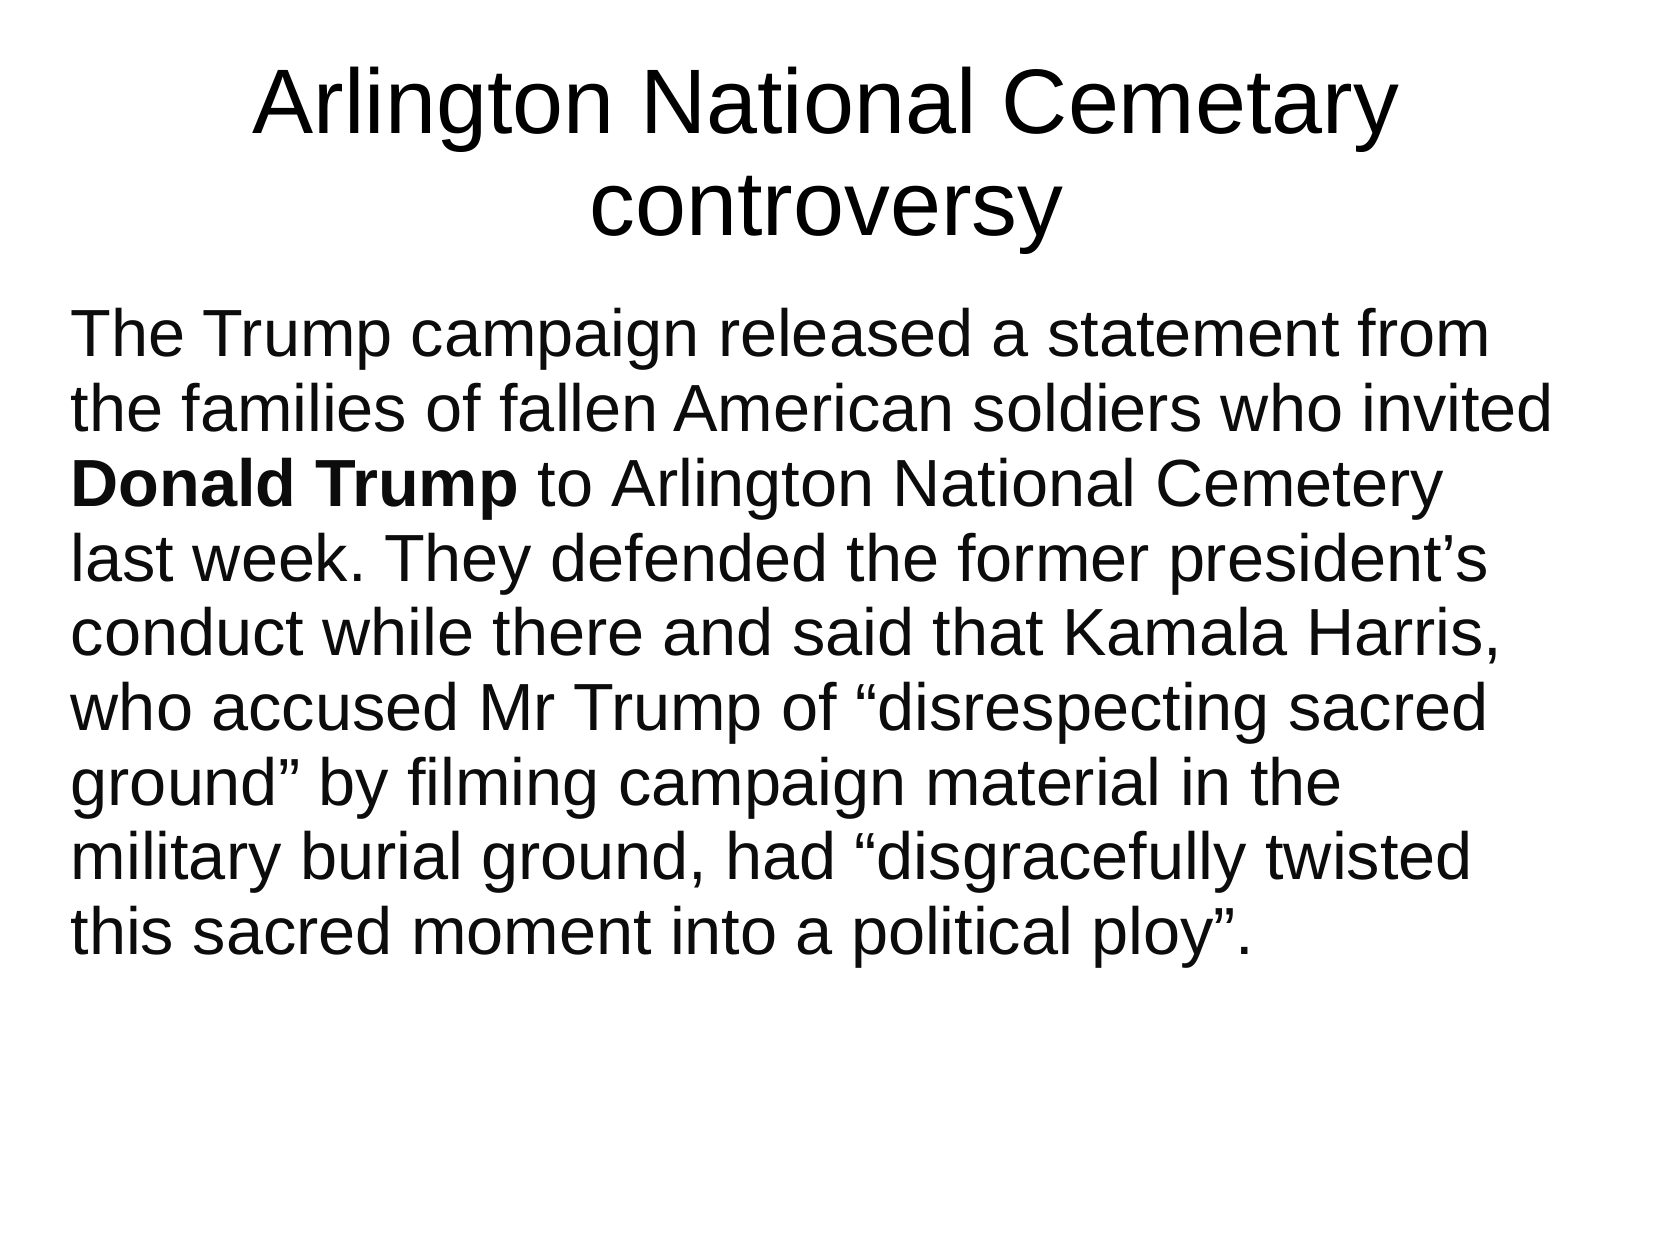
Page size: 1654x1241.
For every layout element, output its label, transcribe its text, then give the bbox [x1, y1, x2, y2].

title Arlington National Cemetary controversy [82, 49, 1571, 257]
list The Trump campaign released a statement from the families of fallen American soldiers who invited Donald Trump to Arlington National Cemetery last week. They defended the former president’s conduct while there and said that Kamala Harris, who accused Mr Trump of “disrespecting sacred ground” by filming campaign material in the military burial ground, had “disgracefully twisted this sacred moment into a political ploy”. [70, 296, 1559, 1146]
